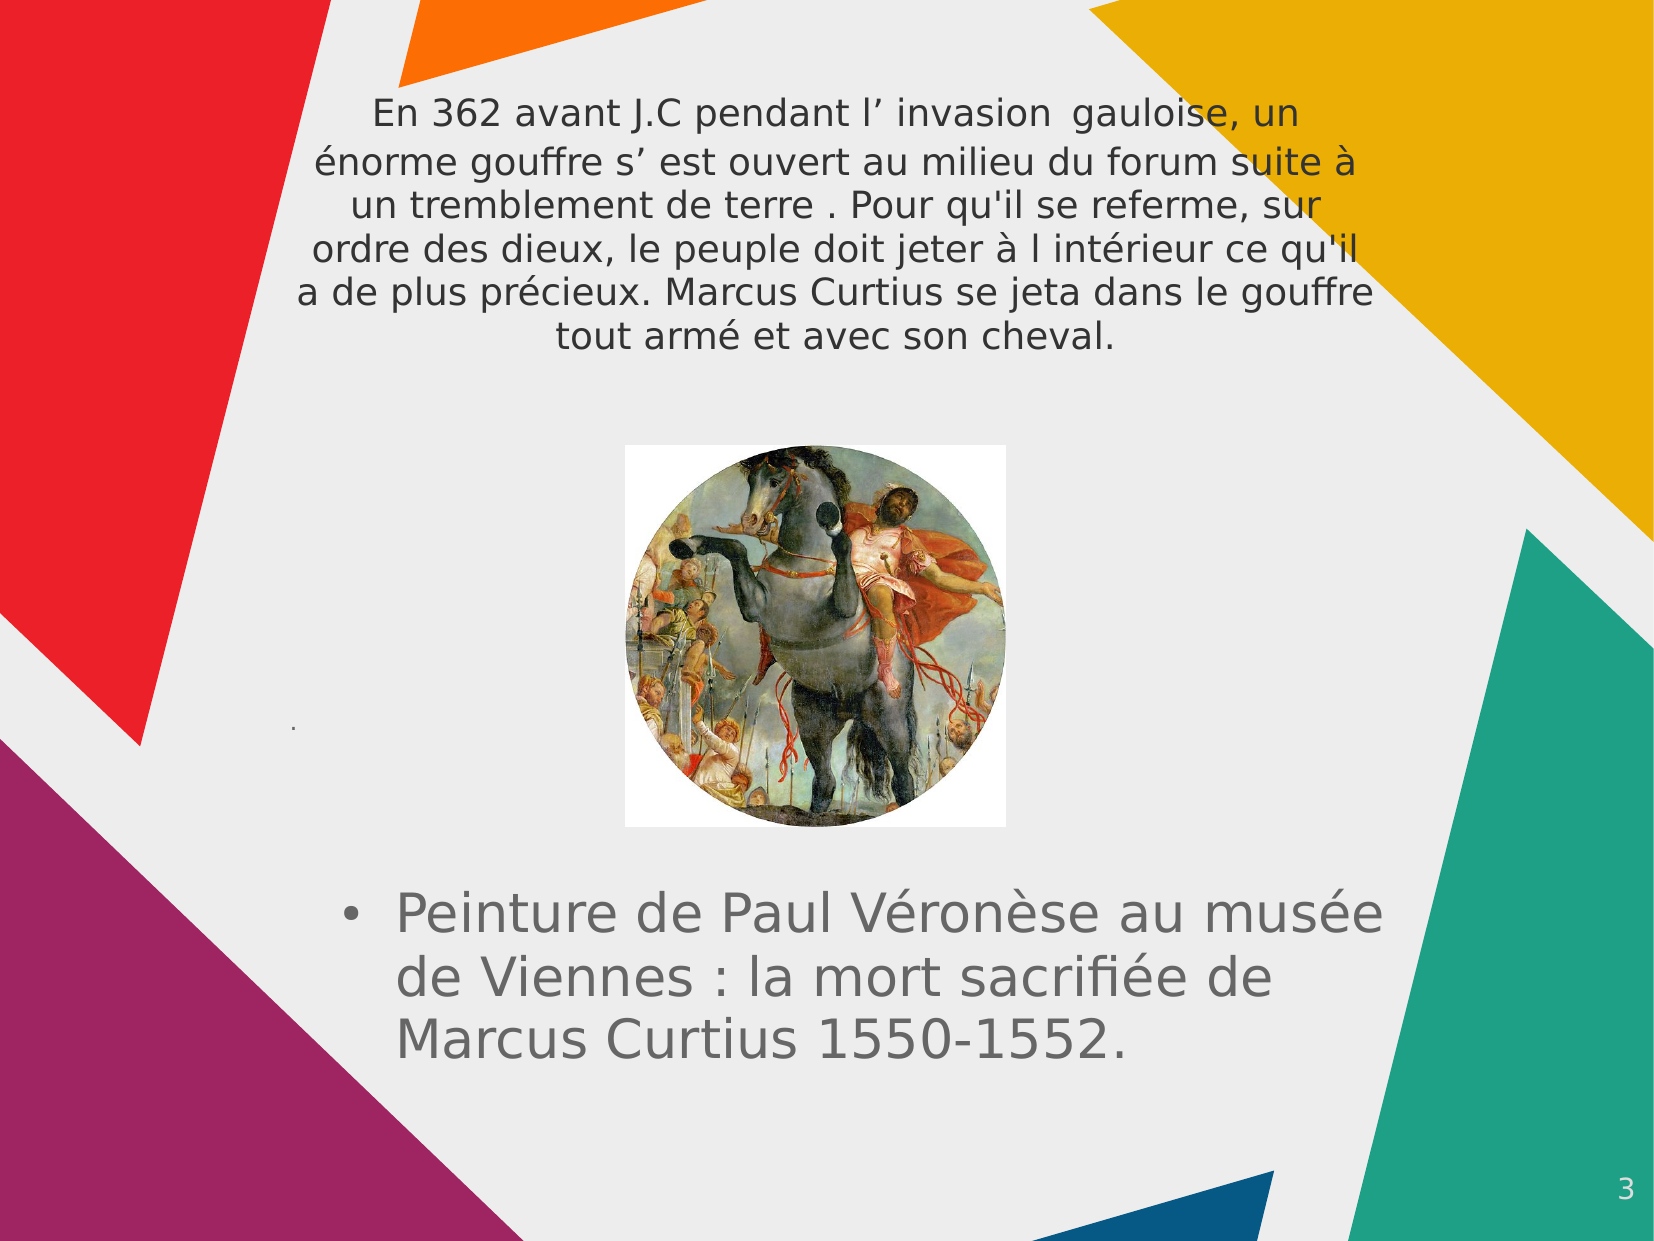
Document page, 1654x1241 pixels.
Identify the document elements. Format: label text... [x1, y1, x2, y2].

picture [625, 445, 1006, 707]
title En 362 avant J.C pendant l’ invasion gauloise, un énorme gouffre s’ est ouvert au milieu du forum suite à un tremblement de terre . Pour qu'il se referme, sur ordre des dieux, le peuple doit jeter à l intérieur ce qu'il a de plus précieux. Marcus Curtius se jeta dans le gouffre tout armé et avec son cheval. [295, 72, 1377, 402]
list Peinture de Paul Véronèse au musée de Viennes : la mort sacrifiée de Marcus Curtius 1550-1552. [324, 882, 1406, 1241]
list . [289, 707, 1372, 1089]
